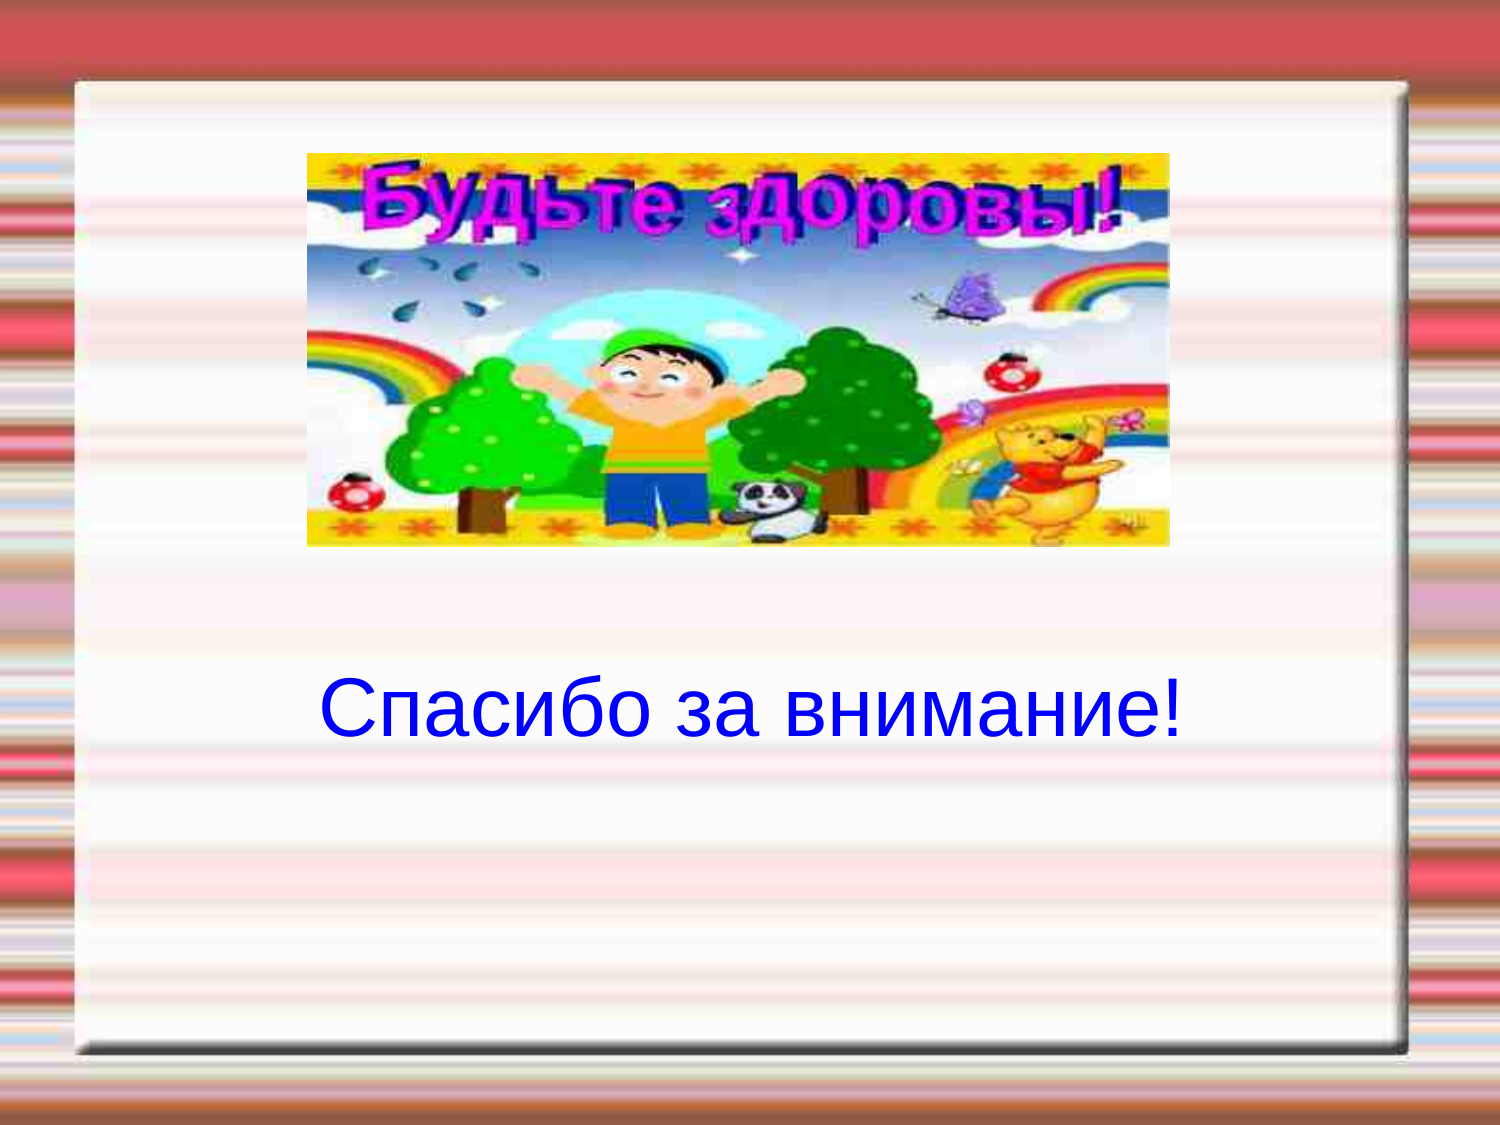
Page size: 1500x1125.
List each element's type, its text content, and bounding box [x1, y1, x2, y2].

picture [0, 0, 1500, 1125]
list Спасибо за внимание! [236, 661, 1489, 1125]
